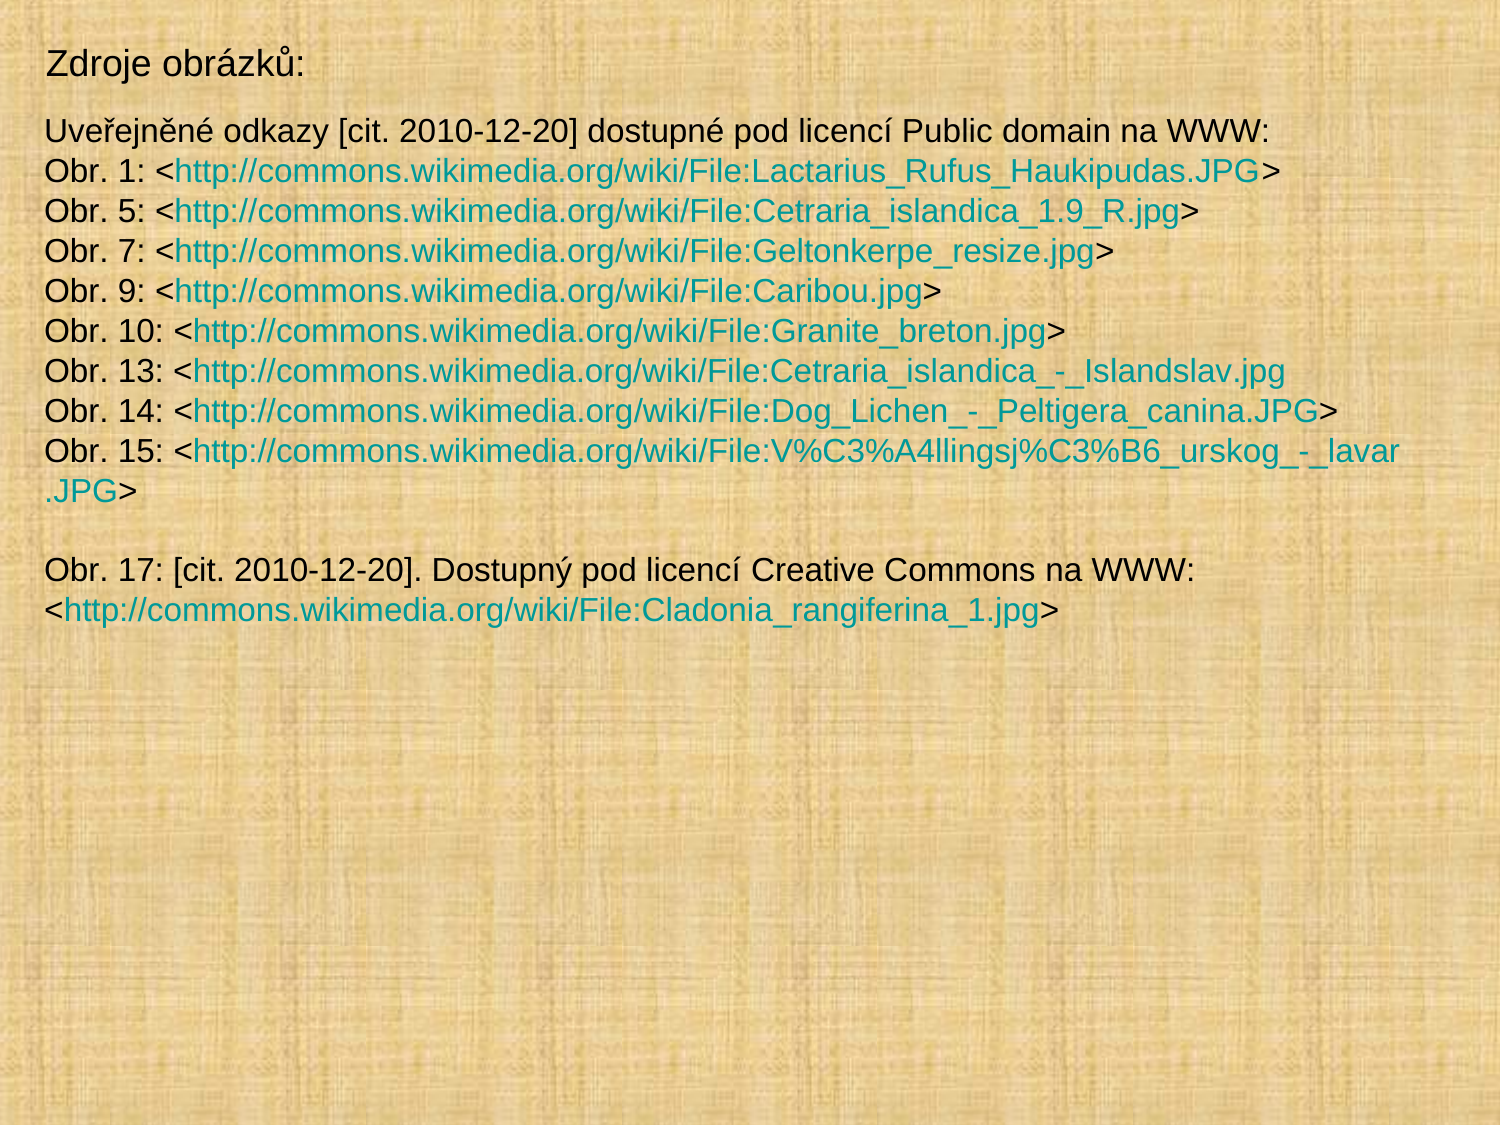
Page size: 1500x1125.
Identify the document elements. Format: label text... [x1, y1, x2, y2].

text_box Uveřejněné odkazy [cit. 2010-12-20] dostupné pod licencí Public domain na WWW: Obr. 1: <http://commons.wikimedia.org/wiki/File:Lactarius_Rufus_Haukipudas.JPG> Obr. 5: <http://commons.wikimedia.org/wiki/File:Cetraria_islandica_1.9_R.jpg> Obr. 7: <http://commons.wikimedia.org/wiki/File:Geltonkerpe_resize.jpg> Obr. 9: <http://commons.wikimedia.org/wiki/File:Caribou.jpg> Obr. 10: <http://commons.wikimedia.org/wiki/File:Granite_breton.jpg> Obr. 13: <http://commons.wikimedia.org/wiki/File:Cetraria_islandica_-_Islandslav.jpg Obr. 14: <http://commons.wikimedia.org/wiki/File:Dog_Lichen_-_Peltigera_canina.JPG> Obr. 15: <http://commons.wikimedia.org/wiki/File:V%C3%A4llingsj%C3%B6_urskog_-_lavar.JPG> Obr. 17: [cit. 2010-12-20]. Dostupný pod licencí Creative Commons na WWW: <http://commons.wikimedia.org/wiki/File:Cladonia_rangiferina_1.jpg> [29, 101, 1471, 677]
picture [0, 0, 1500, 1125]
text_box Zdroje obrázků: [31, 30, 321, 92]
